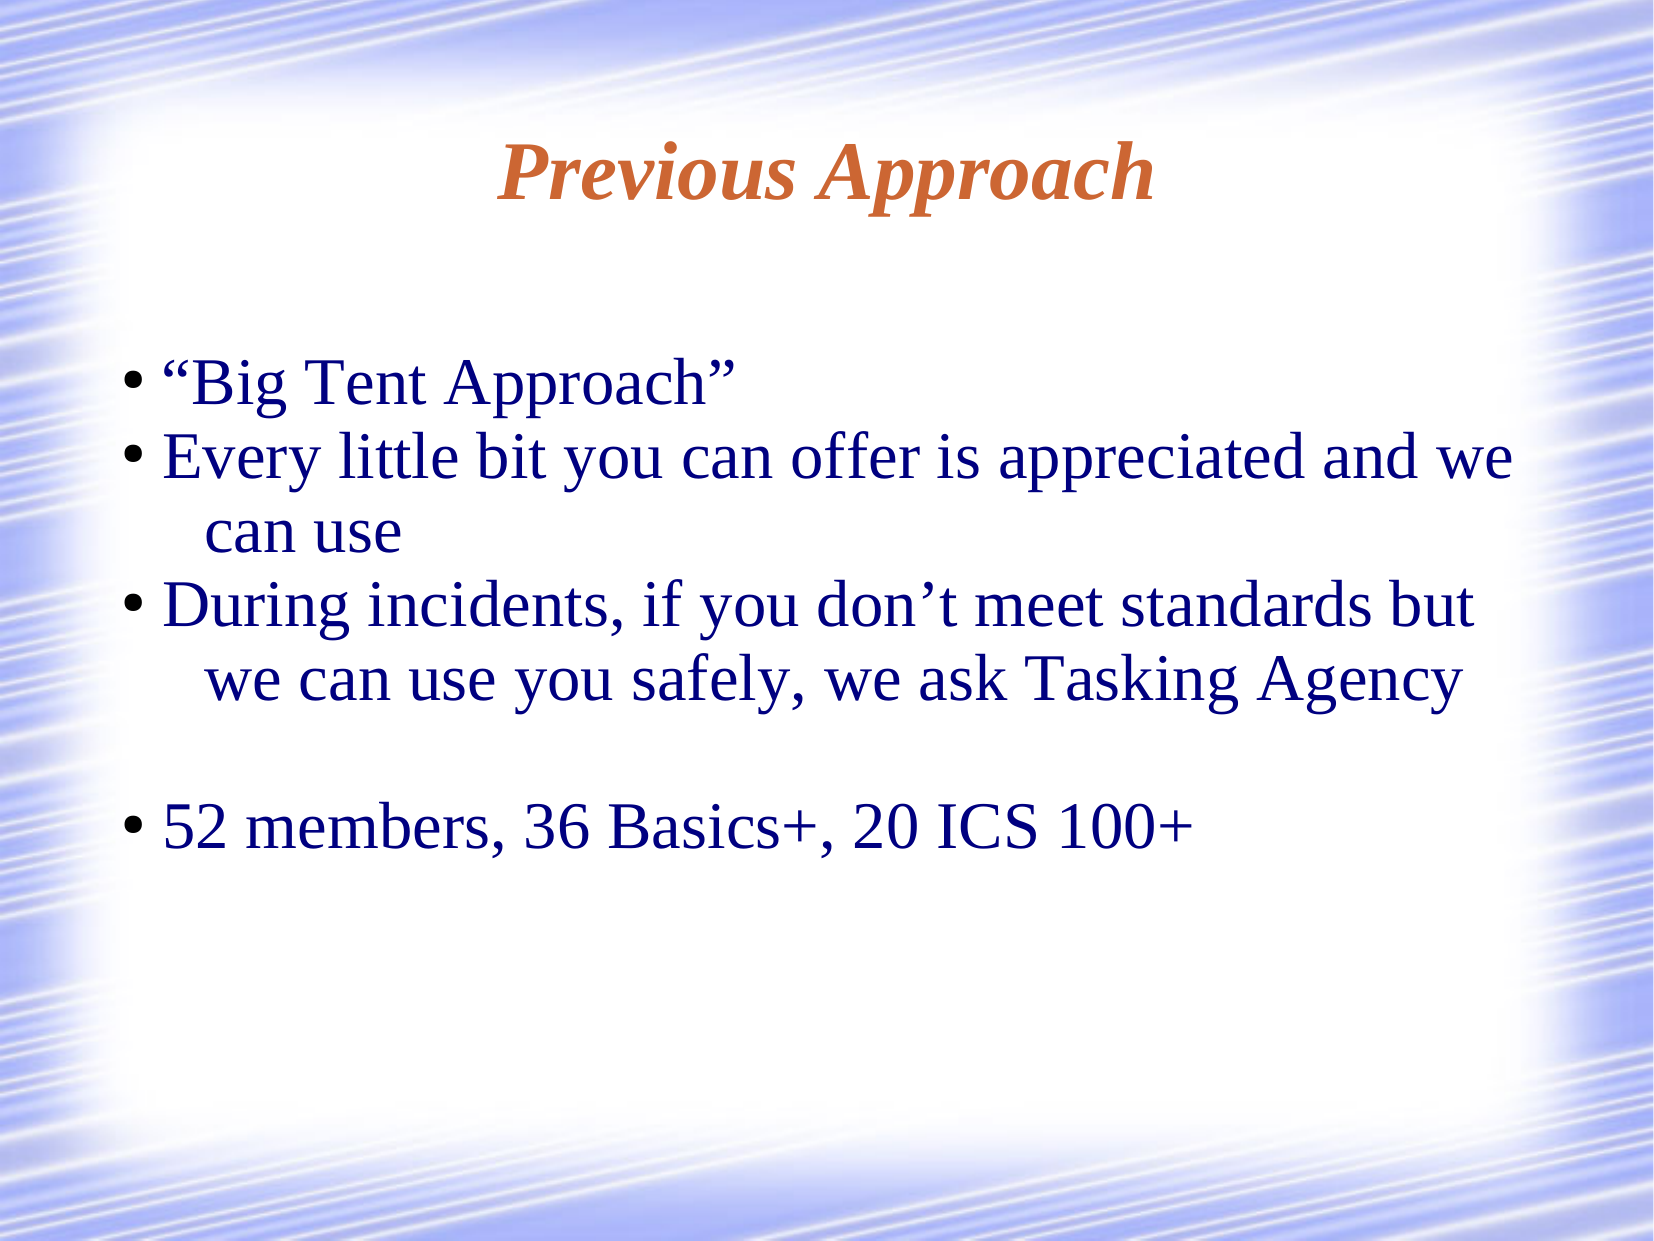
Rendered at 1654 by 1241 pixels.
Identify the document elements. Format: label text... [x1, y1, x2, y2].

title Previous Approach [121, 67, 1534, 275]
picture [0, 0, 1654, 1241]
list “Big Tent Approach” Every little bit you can offer is appreciated and we can use During incidents, if you don’t meet standards but we can use you safely, we ask Tasking Agency 52 members, 36 Basics+, 20 ICS 100+ [121, 344, 1534, 1065]
